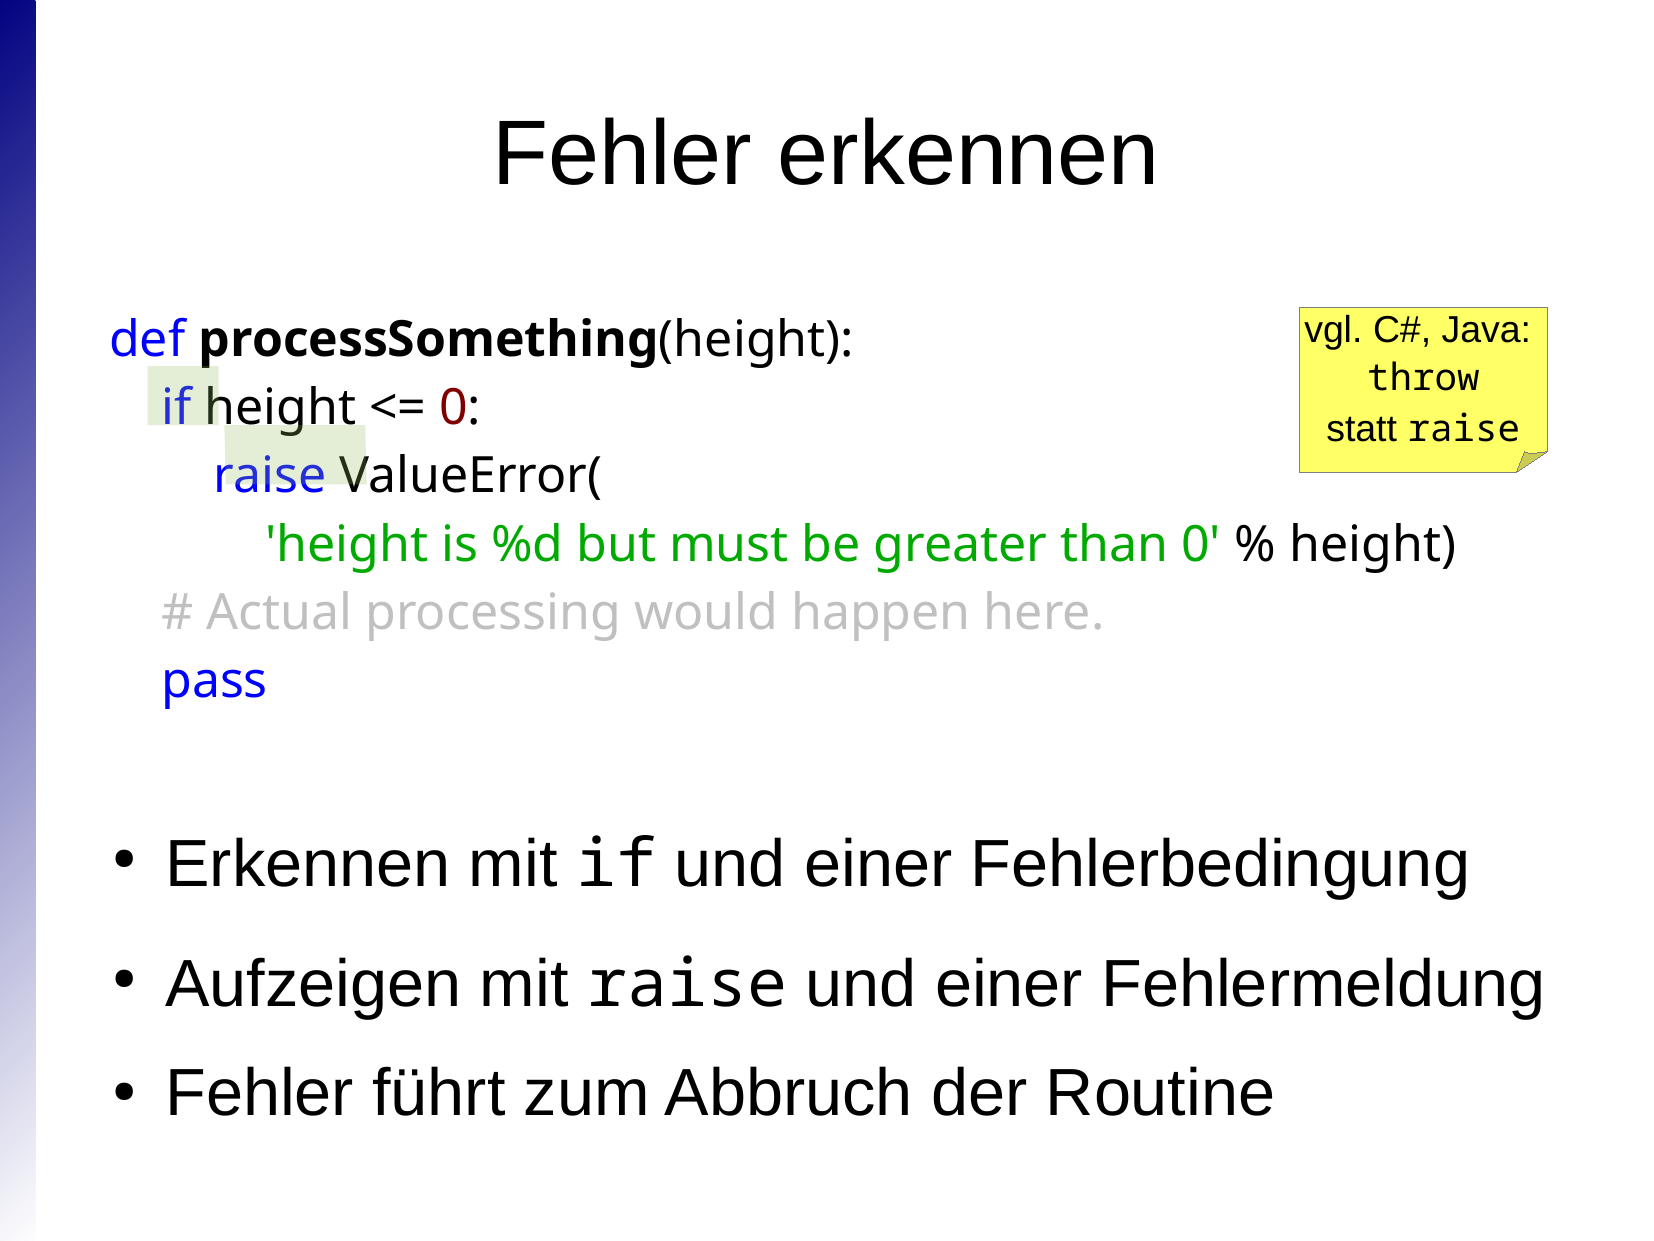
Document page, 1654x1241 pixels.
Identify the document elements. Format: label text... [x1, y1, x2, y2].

list Erkennen mit if und einer Fehlerbedingung Aufzeigen mit raise und einer Fehlermeldung Fehler führt zum Abbruch der Routine [94, 814, 1583, 1134]
text_box vgl. C#, Java: throw statt raise [1299, 307, 1548, 473]
title Fehler erkennen [82, 49, 1571, 257]
text_box def processSomething(height): if height <= 0: raise ValueError( 'height is %d but must be greater than 0' % height) # Actual processing would happen here. pass [94, 295, 1548, 663]
text_box [224, 425, 367, 485]
text_box [147, 366, 219, 426]
